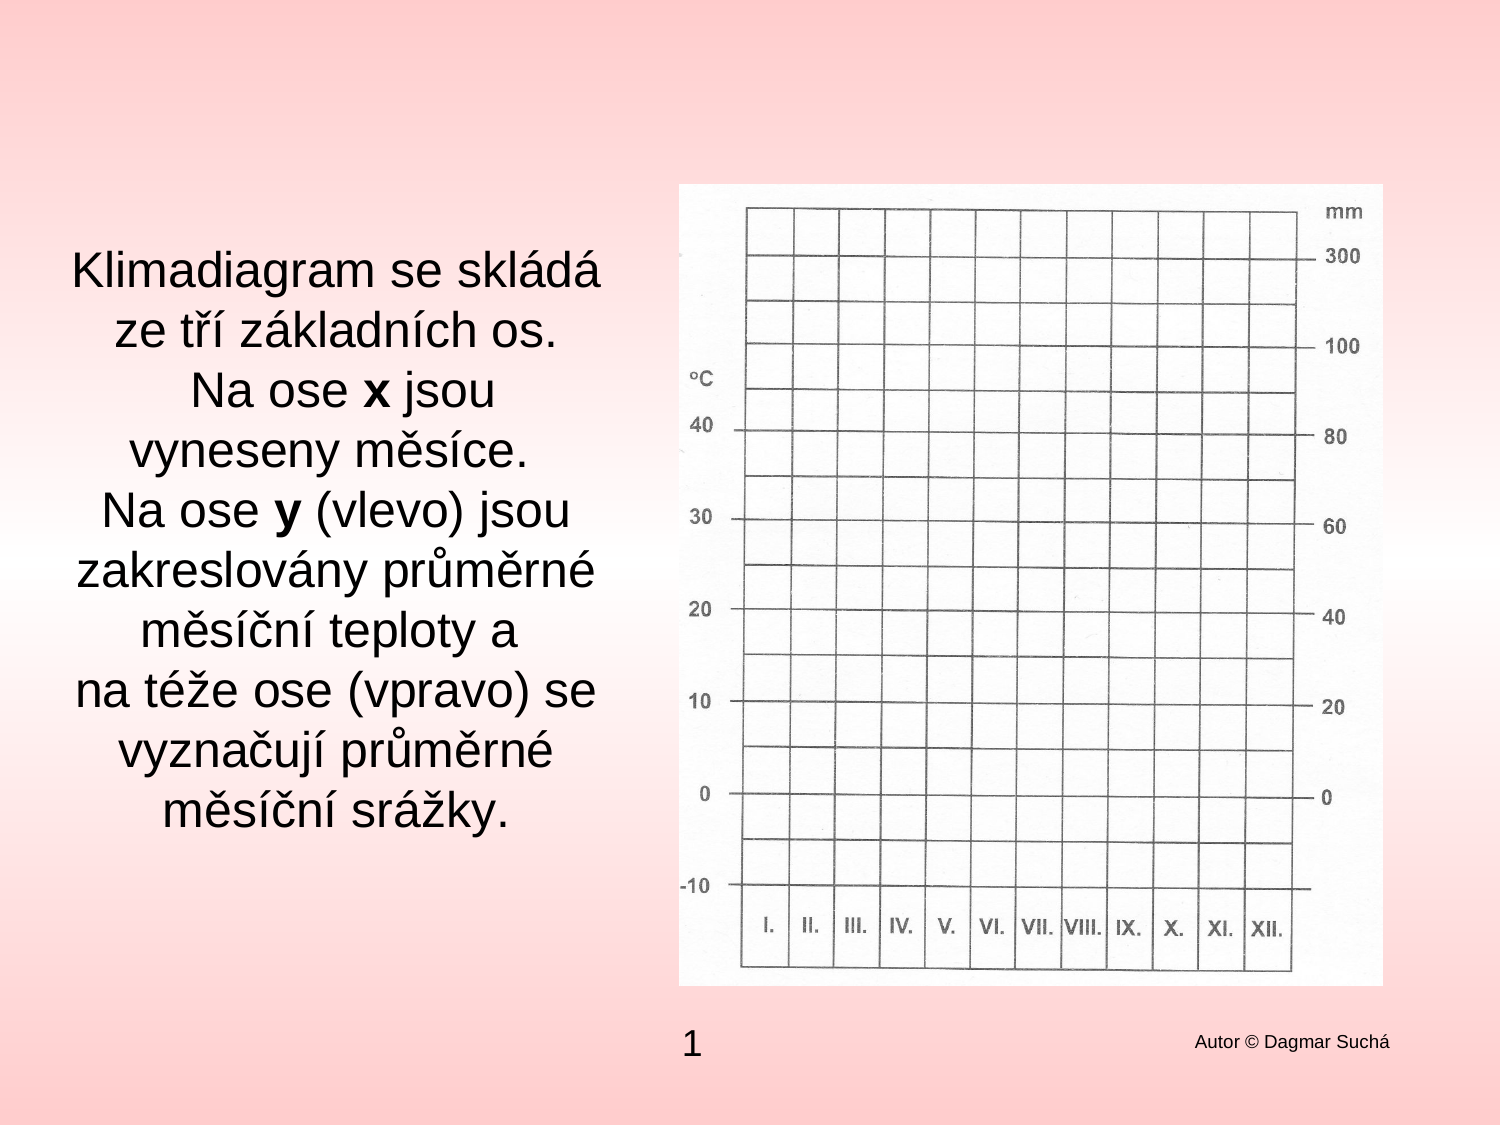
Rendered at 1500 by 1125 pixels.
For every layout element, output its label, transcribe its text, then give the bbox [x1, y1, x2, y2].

picture [679, 184, 1383, 986]
text_box Autor © Dagmar Suchá [1180, 1022, 1405, 1061]
title Klimadiagram se skládá ze tří základních os. Na ose x jsou vyneseny měsíce. Na ose y (vlevo) jsou zakreslovány průměrné měsíční teploty a na téže ose (vpravo) se vyznačují průměrné měsíční srážky. [53, 125, 621, 951]
text_box 1 [667, 1011, 774, 1072]
